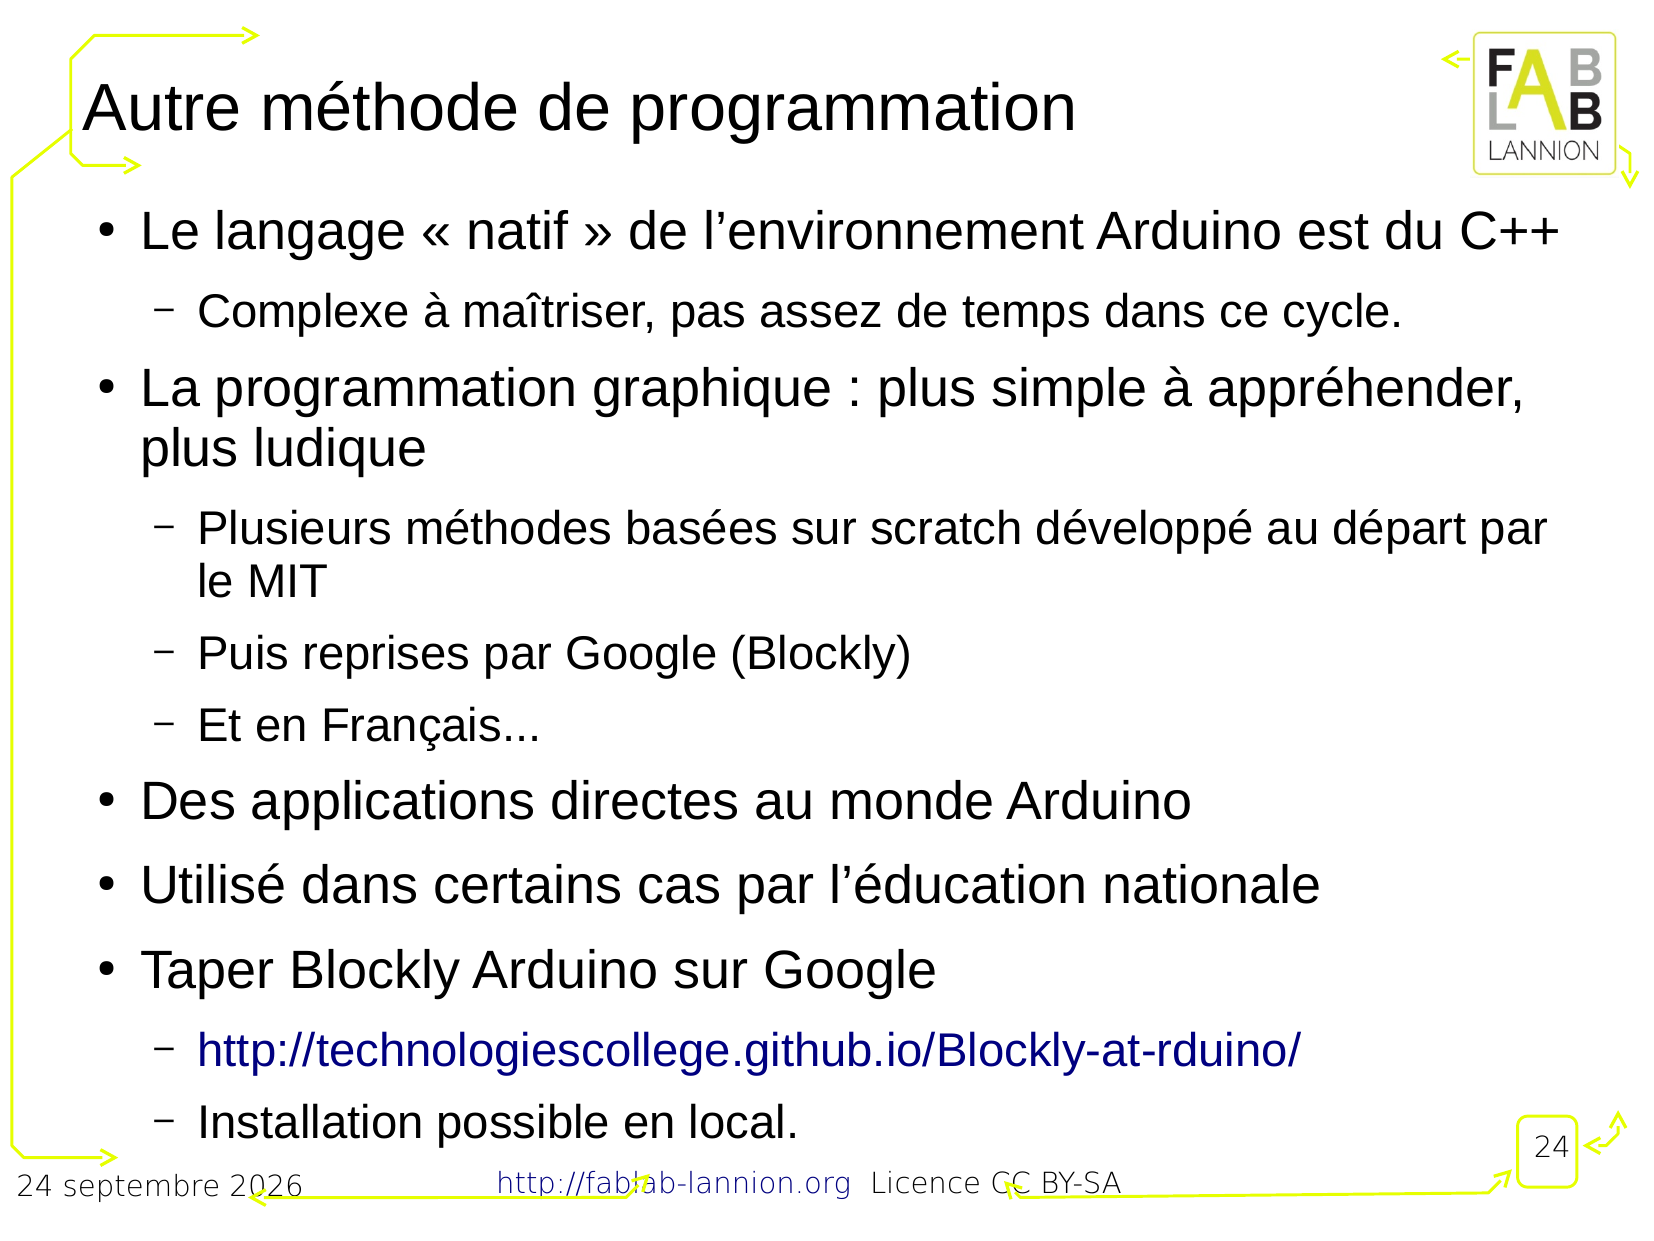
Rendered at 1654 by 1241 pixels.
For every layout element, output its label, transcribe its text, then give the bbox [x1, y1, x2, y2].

title Autre méthode de programmation [82, 49, 1441, 166]
picture [1470, 29, 1619, 178]
list Le langage « natif » de l’environnement Arduino est du C++ Complexe à maîtriser, pas assez de temps dans ce cycle. La programmation graphique : plus simple à appréhender, plus ludique Plusieurs méthodes basées sur scratch développé au départ par le MIT Puis reprises par Google (Blockly) Et en Français... Des applications directes au monde Arduino Utilisé dans certains cas par l’éducation nationale Taper Blockly Arduino sur Google http://technologiescollege.github.io/Blockly-at-rduino/ Installation possible en local. [82, 200, 1571, 1170]
